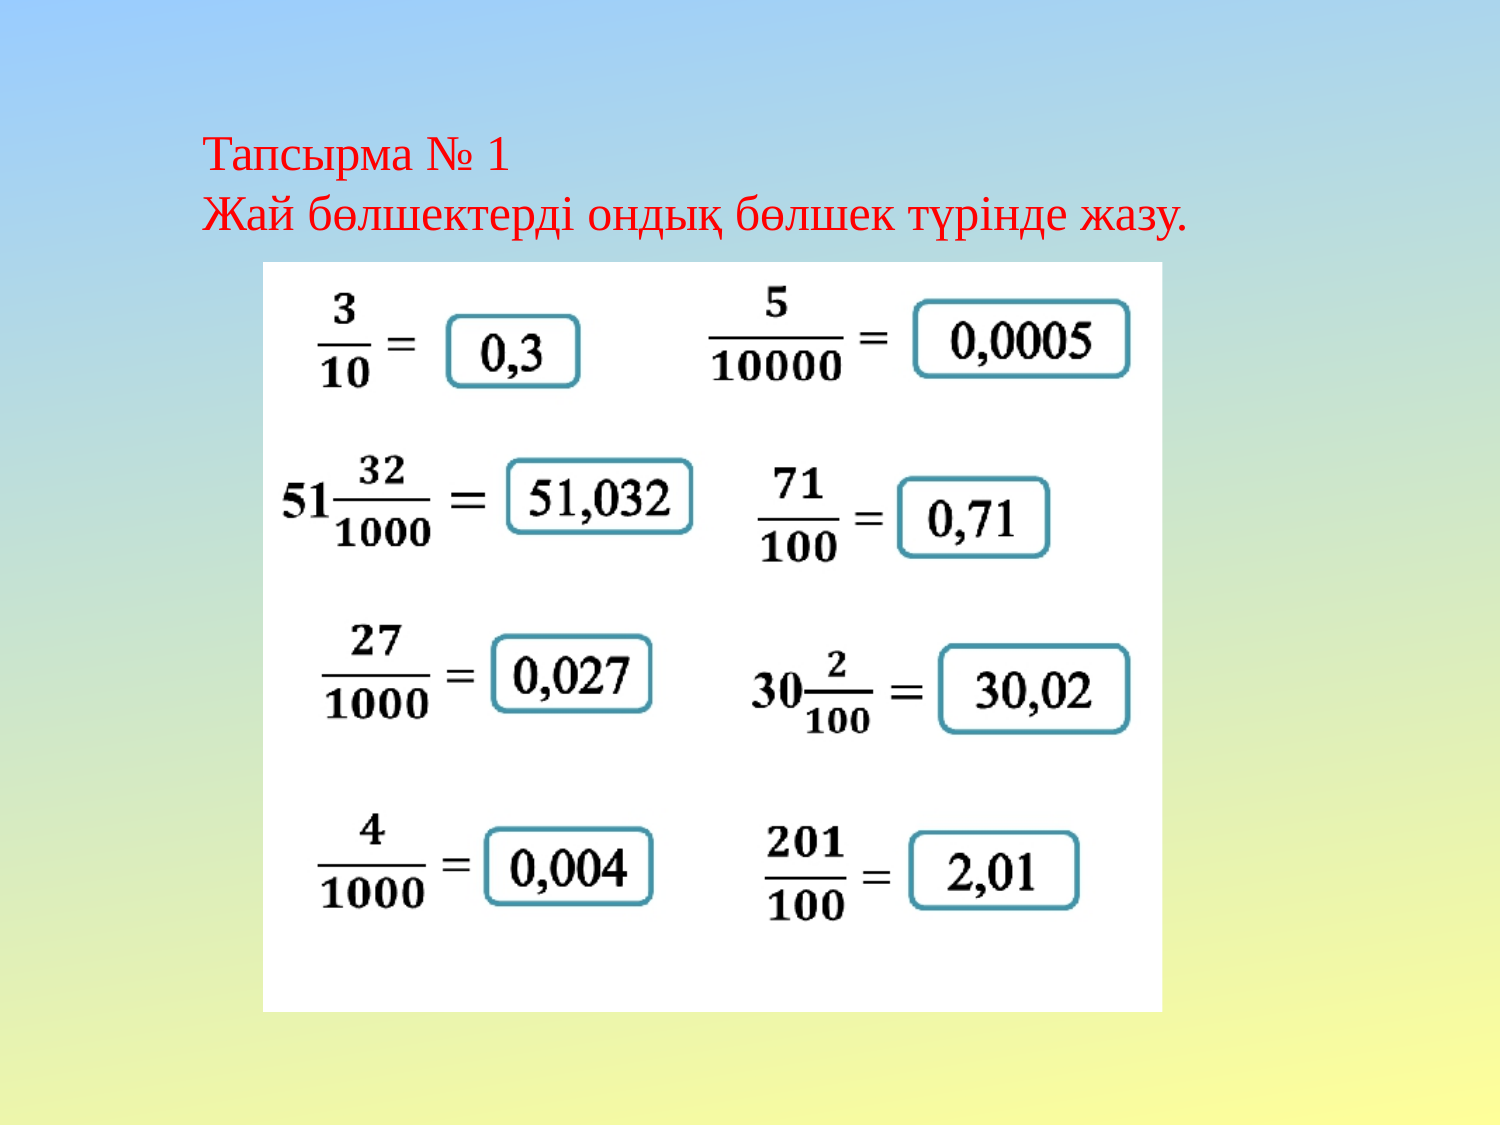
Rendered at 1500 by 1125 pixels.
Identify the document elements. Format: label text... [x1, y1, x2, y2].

text_box Тапсырма № 1 Жай бөлшектерді ондық бөлшек түрінде жазу. [187, 112, 1213, 248]
picture [263, 262, 1163, 1013]
